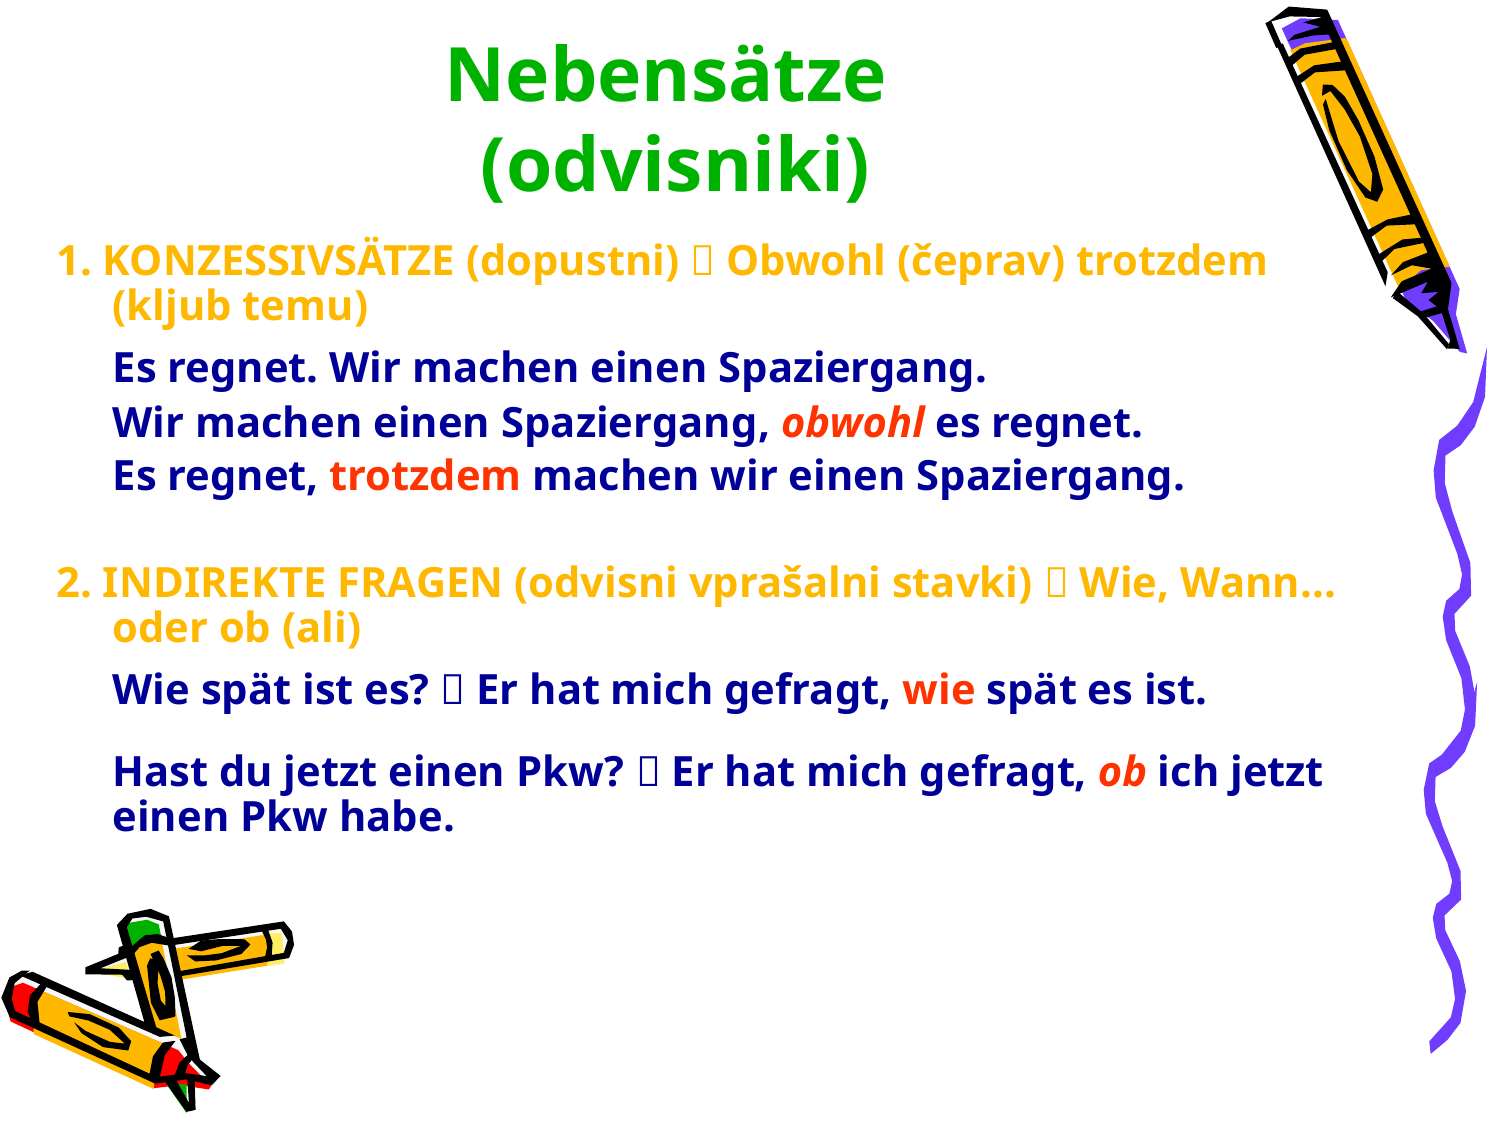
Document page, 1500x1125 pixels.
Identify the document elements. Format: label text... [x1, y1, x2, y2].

title Nebensätze (odvisniki) [112, 42, 1240, 215]
list 1. KONZESSIVSÄTZE (dopustni)  Obwohl (čeprav) trotzdem (kljub temu) Es regnet. Wir machen einen Spaziergang. Wir machen einen Spaziergang, obwohl es regnet. Es regnet, trotzdem machen wir einen Spaziergang. 2. INDIREKTE FRAGEN (odvisni vprašalni stavki)  Wie, Wann... oder ob (ali) Wie spät ist es?  Er hat mich gefragt, wie spät es ist. Hast du jetzt einen Pkw?  Er hat mich gefragt, ob ich jetzt einen Pkw habe. [41, 231, 1375, 905]
